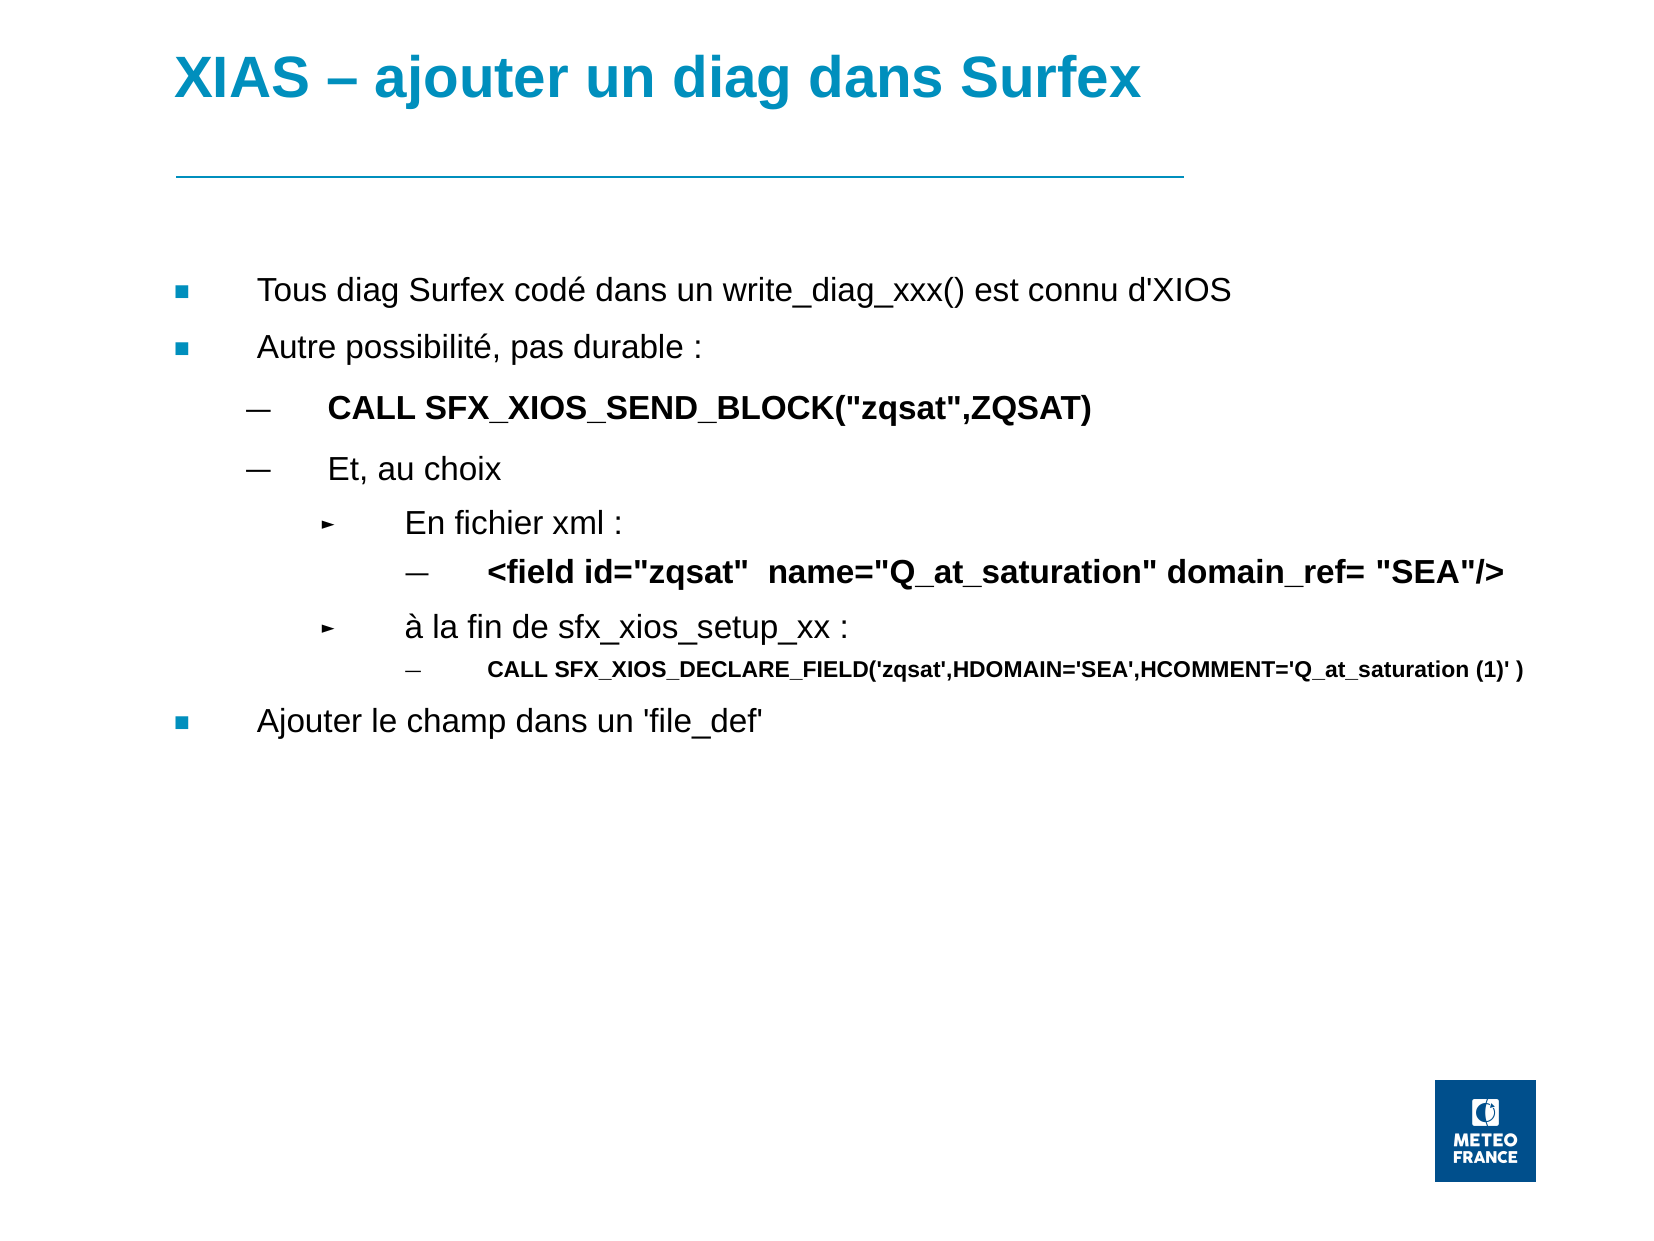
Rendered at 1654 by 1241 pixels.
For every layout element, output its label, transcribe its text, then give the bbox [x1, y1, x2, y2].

picture [1435, 1134, 1536, 1182]
title XIAS – ajouter un diag dans Surfex [174, 0, 1654, 156]
list Tous diag Surfex codé dans un write_diag_xxx() est connu d'XIOS Autre possibilité, pas durable : CALL SFX_XIOS_SEND_BLOCK("zqsat",ZQSAT) Et, au choix En fichier xml : <field id="zqsat" name="Q_at_saturation" domain_ref= "SEA"/> à la fin de sfx_xios_setup_xx : CALL SFX_XIOS_DECLARE_FIELD('zqsat',HDOMAIN='SEA',HCOMMENT='Q_at_saturation (1)' ) Ajouter le champ dans un 'file_def' [156, 271, 1571, 1134]
